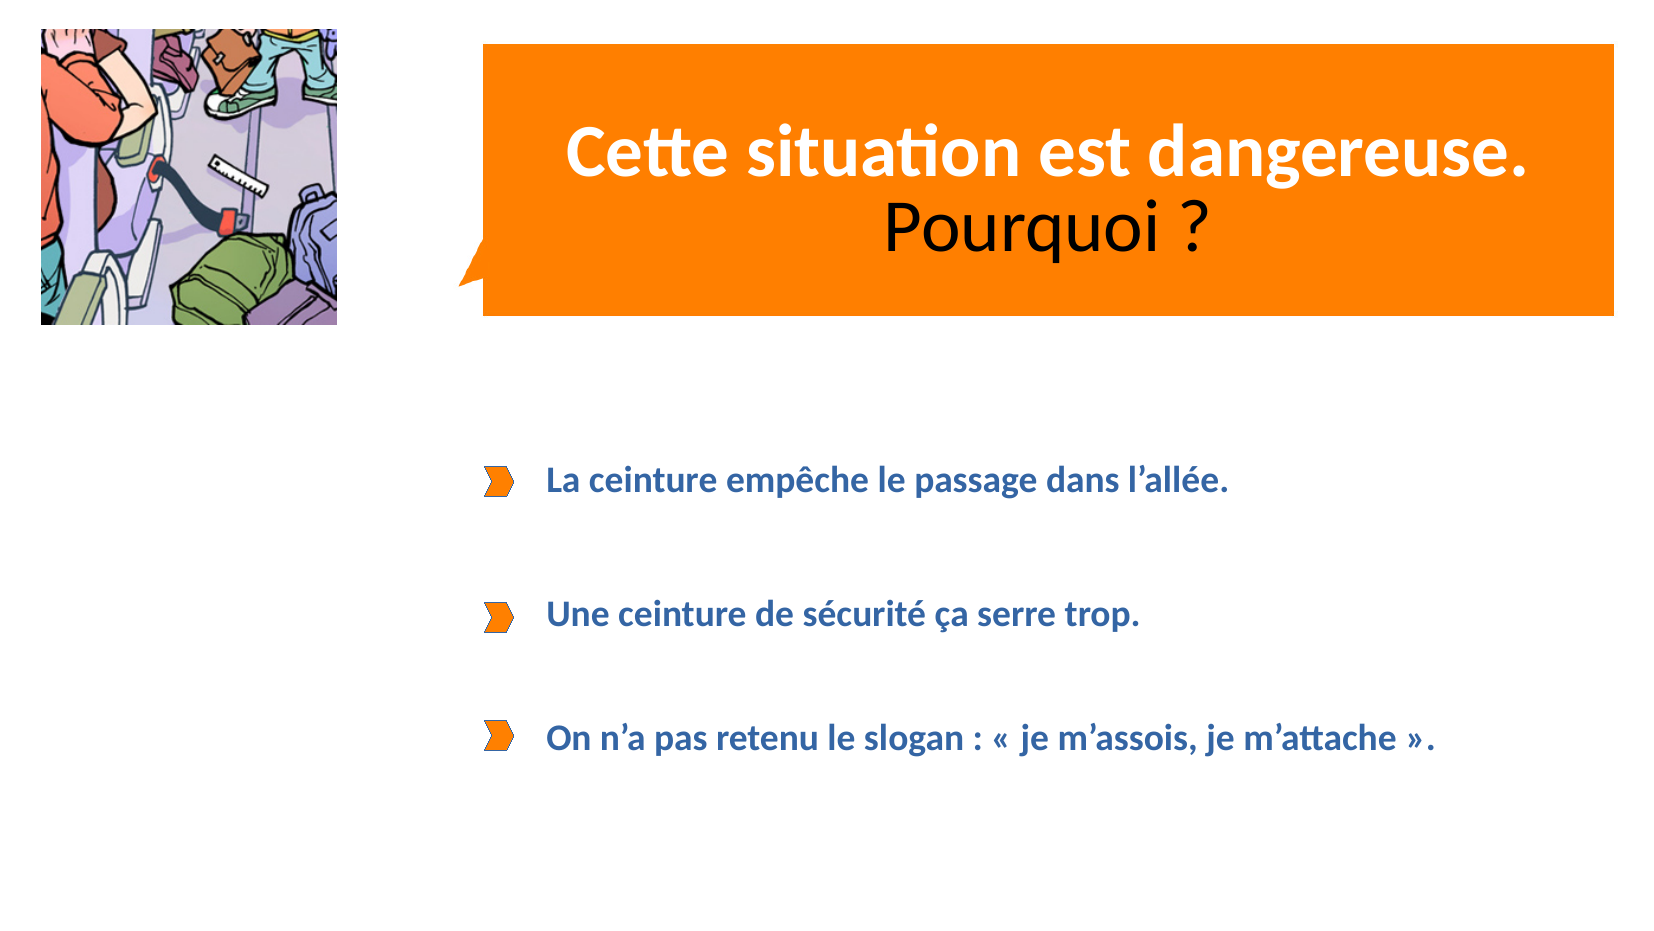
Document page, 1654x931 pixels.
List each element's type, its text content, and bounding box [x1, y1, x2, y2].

text_box Une ceinture de sécurité ça serre trop. [531, 590, 1424, 644]
text_box [484, 720, 514, 751]
text_box [484, 466, 514, 497]
text_box [484, 602, 514, 633]
text_box La ceinture empêche le passage dans l’allée. [531, 456, 1424, 510]
text_box On n’a pas retenu le slogan : « je m’assois, je m’attache ». [531, 714, 1601, 768]
text_box Cette situation est dangereuse. Pourquoi ? [472, 112, 1625, 278]
picture [5, 0, 1654, 345]
